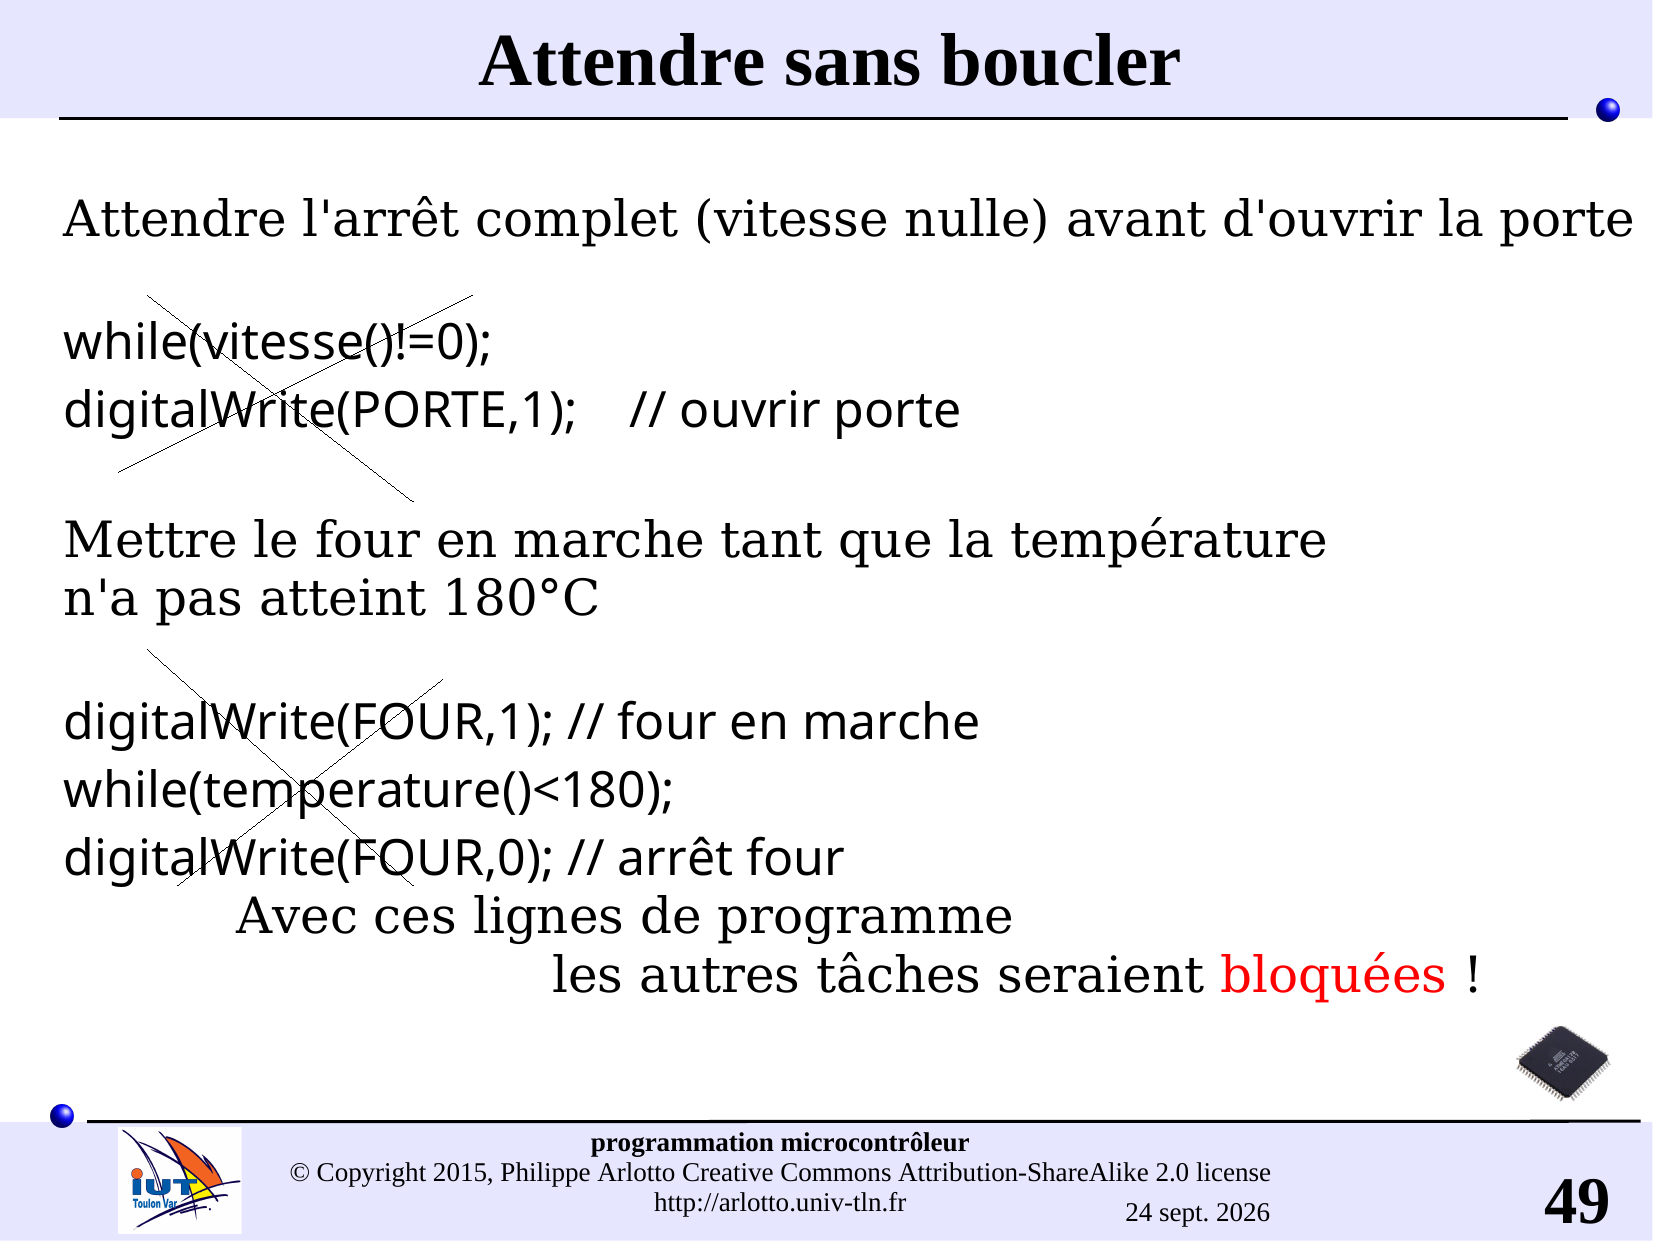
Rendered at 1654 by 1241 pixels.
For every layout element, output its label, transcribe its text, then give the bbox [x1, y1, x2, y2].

text_box Attendre l'arrêt complet (vitesse nulle) avant d'ouvrir la porte while(vitesse()!=0); digitalWrite(PORTE,1); // ouvrir porte Mettre le four en marche tant que la température n'a pas atteint 180°C digitalWrite(FOUR,1); // four en marche while(temperature()<180); digitalWrite(FOUR,0); // arrêt four [63, 218, 1636, 862]
text_box Avec ces lignes de programme les autres tâches seraient bloquées ! [236, 887, 1500, 1005]
title Attendre sans boucler [95, 11, 1585, 110]
picture [1505, 1003, 1625, 1119]
